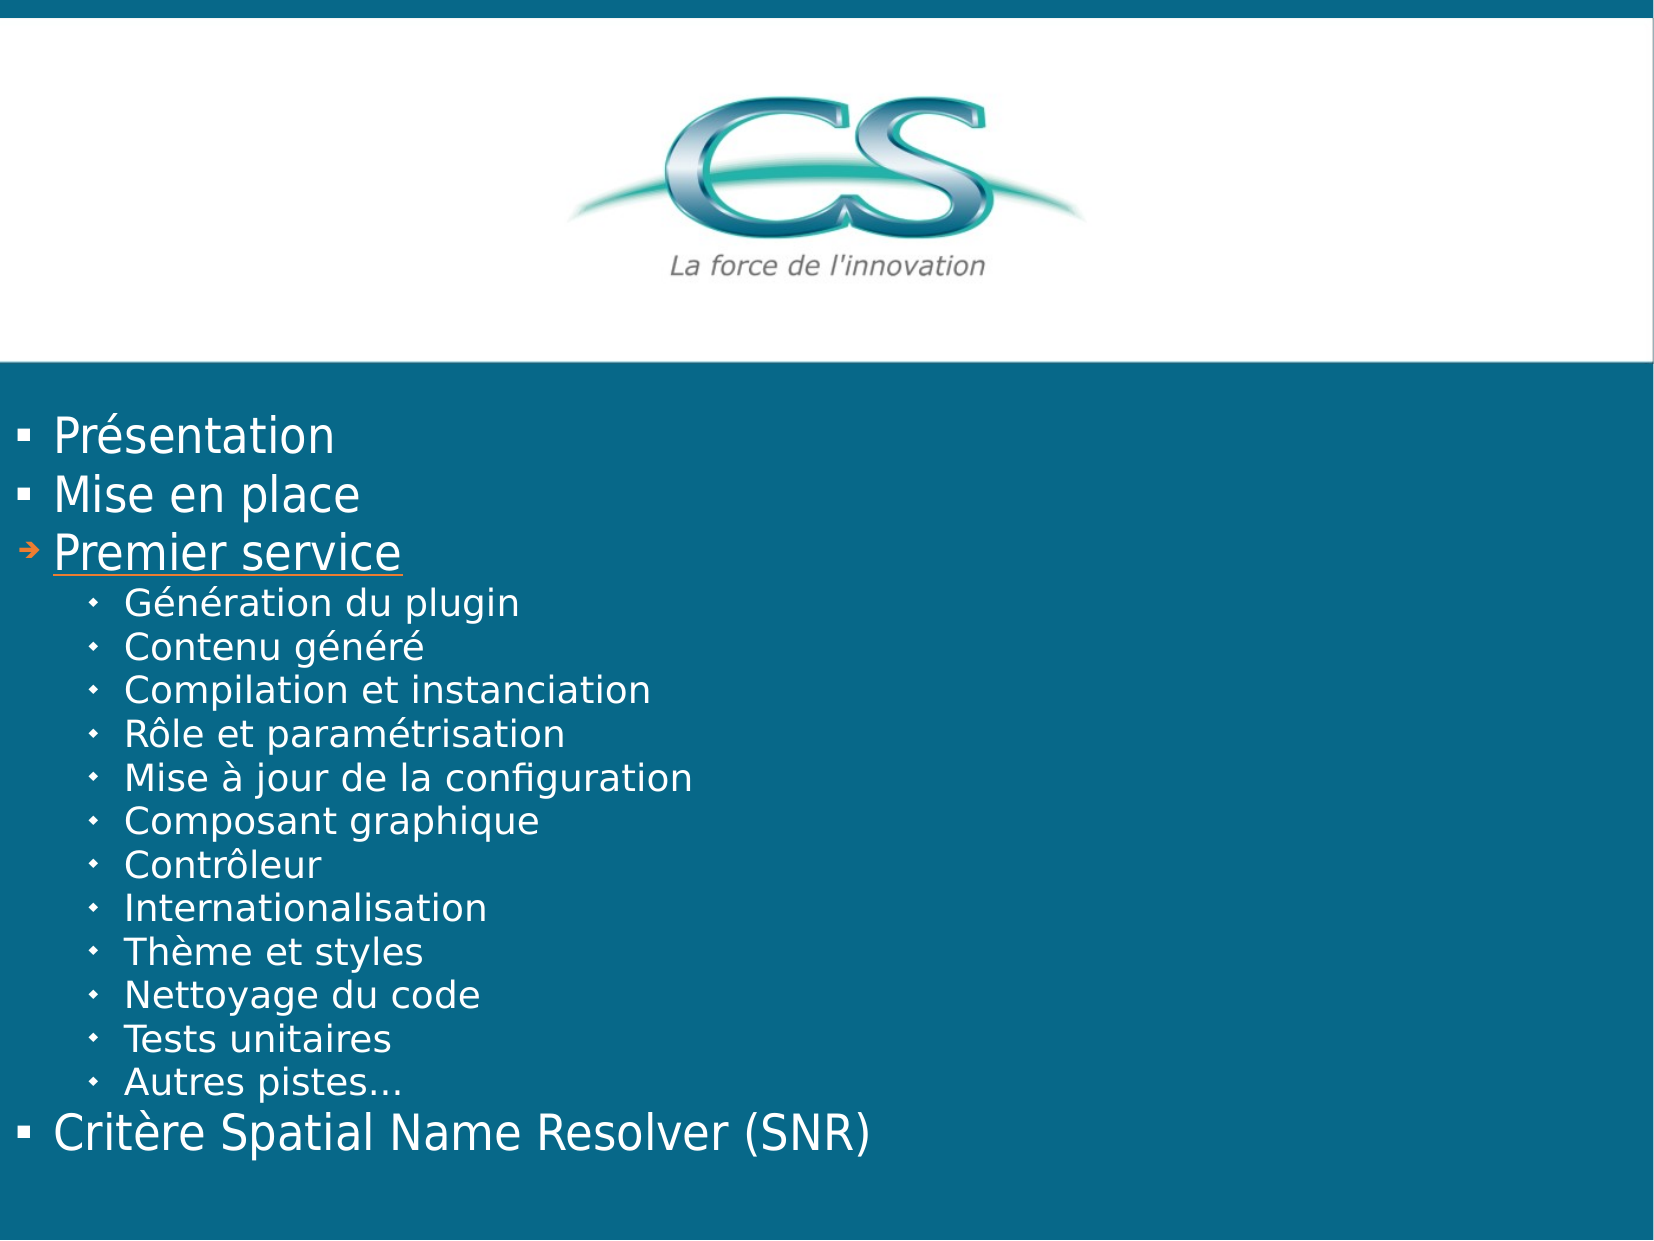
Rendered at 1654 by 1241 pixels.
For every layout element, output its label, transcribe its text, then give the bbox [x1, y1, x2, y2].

text_box Présentation Mise en place Premier service Génération du plugin Contenu généré Compilation et instanciation Rôle et paramétrisation Mise à jour de la configuration Composant graphique Contrôleur Internationalisation Thème et styles Nettoyage du code Tests unitaires Autres pistes... Critère Spatial Name Resolver (SNR) [17, 407, 1630, 1188]
picture [0, 19, 1654, 363]
